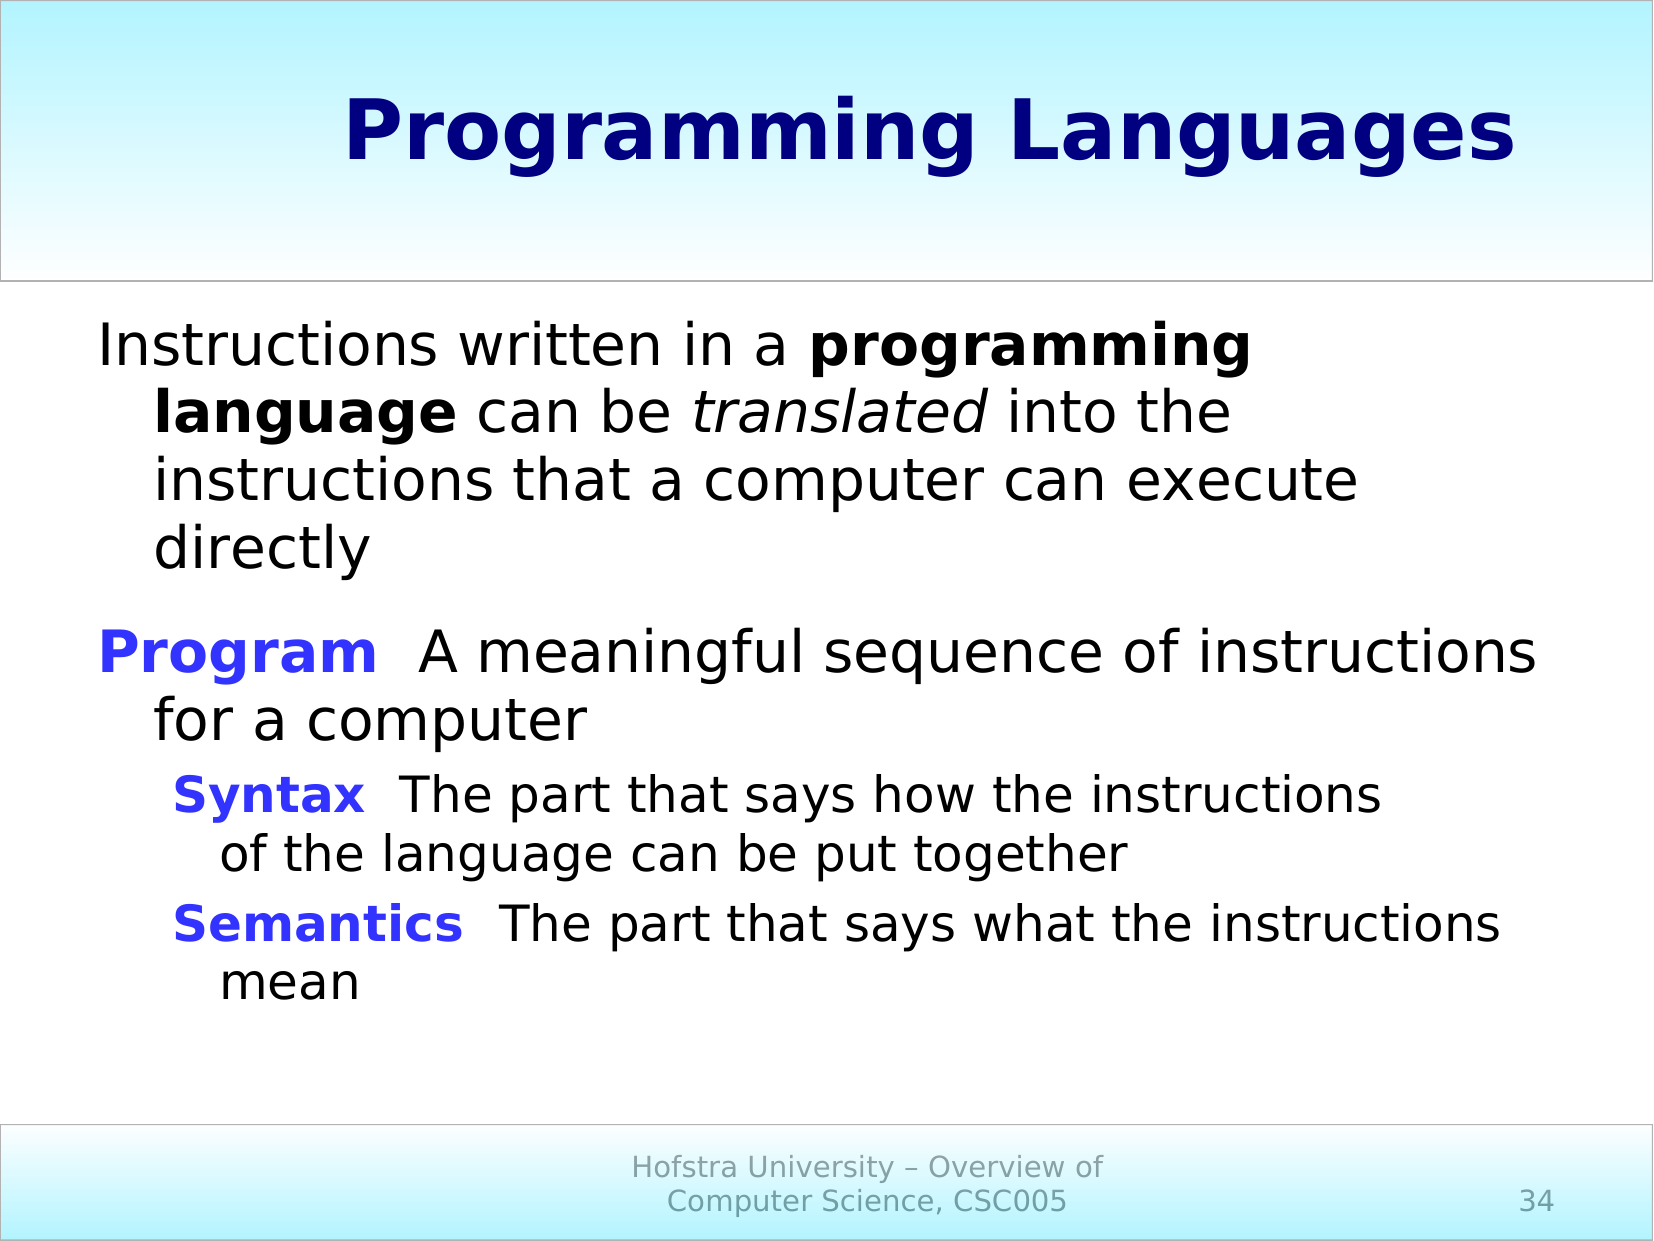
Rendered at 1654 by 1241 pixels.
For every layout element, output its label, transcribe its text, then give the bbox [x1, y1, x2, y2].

title Programming Languages [247, 27, 1612, 235]
list Instructions written in a programming language can be translated into the instructions that a computer can execute directly Program A meaningful sequence of instructions for a computer Syntax The part that says how the instructions of the language can be put together Semantics The part that says what the instructions mean [82, 303, 1571, 1182]
